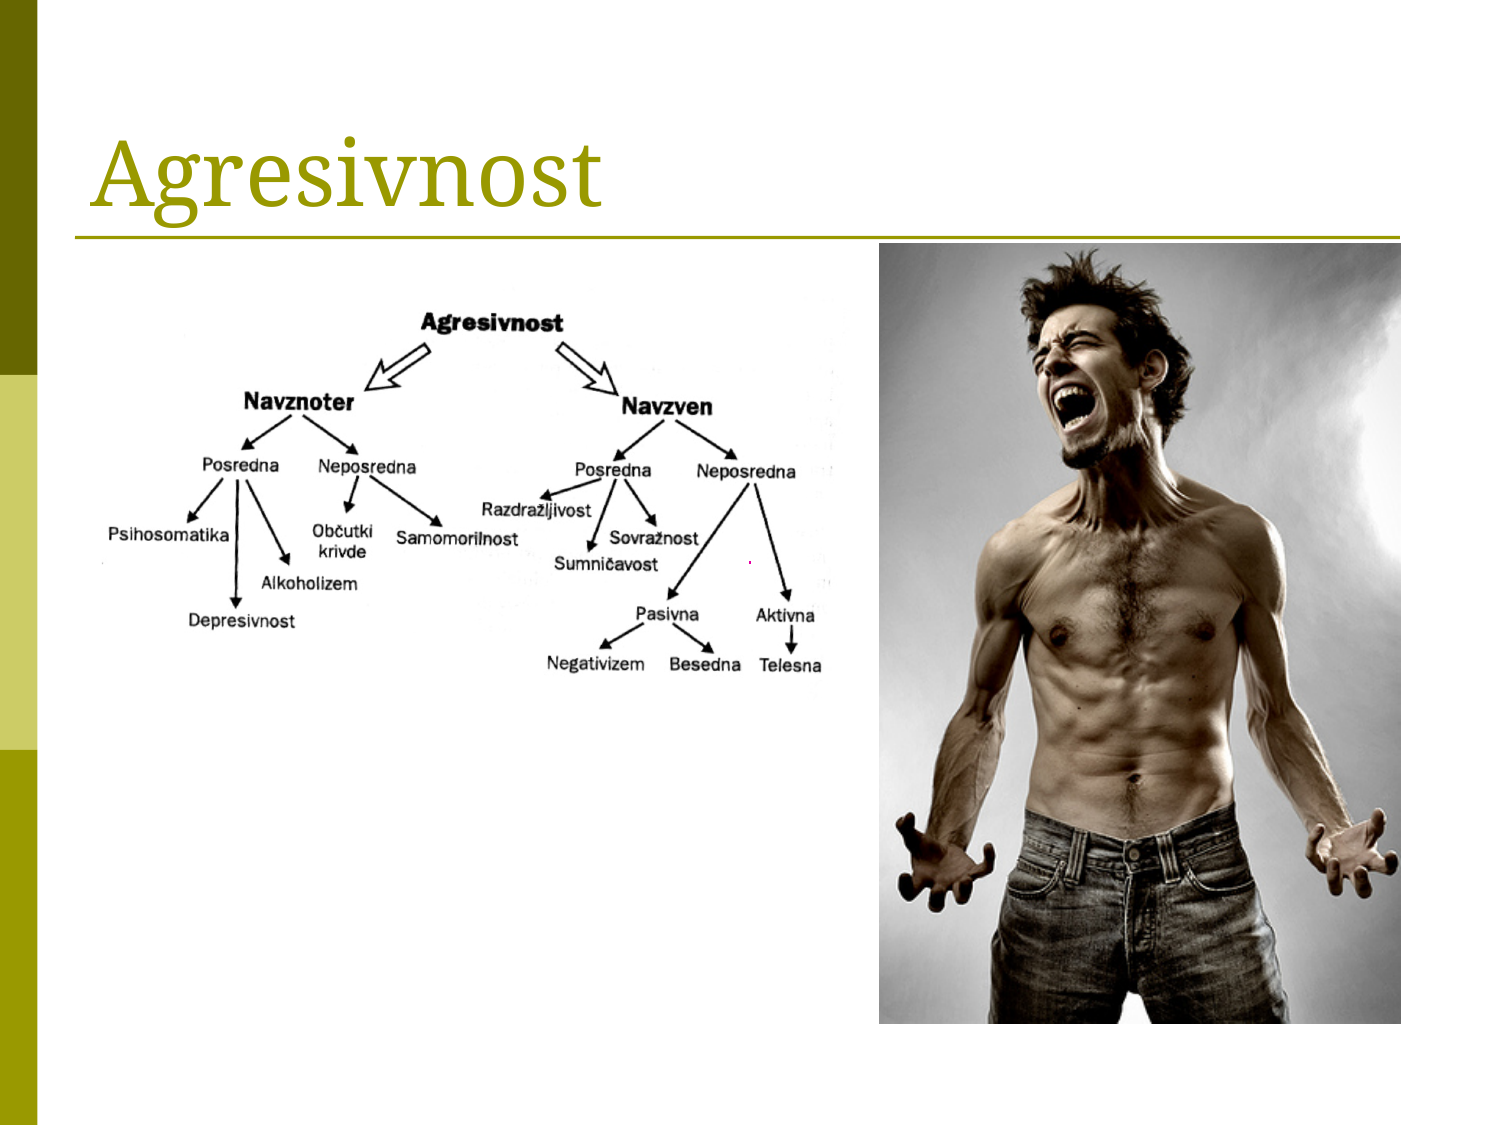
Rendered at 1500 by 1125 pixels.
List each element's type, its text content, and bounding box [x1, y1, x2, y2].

picture [78, 259, 861, 705]
title Agresivnost [75, 45, 1425, 233]
picture [879, 243, 1401, 1024]
